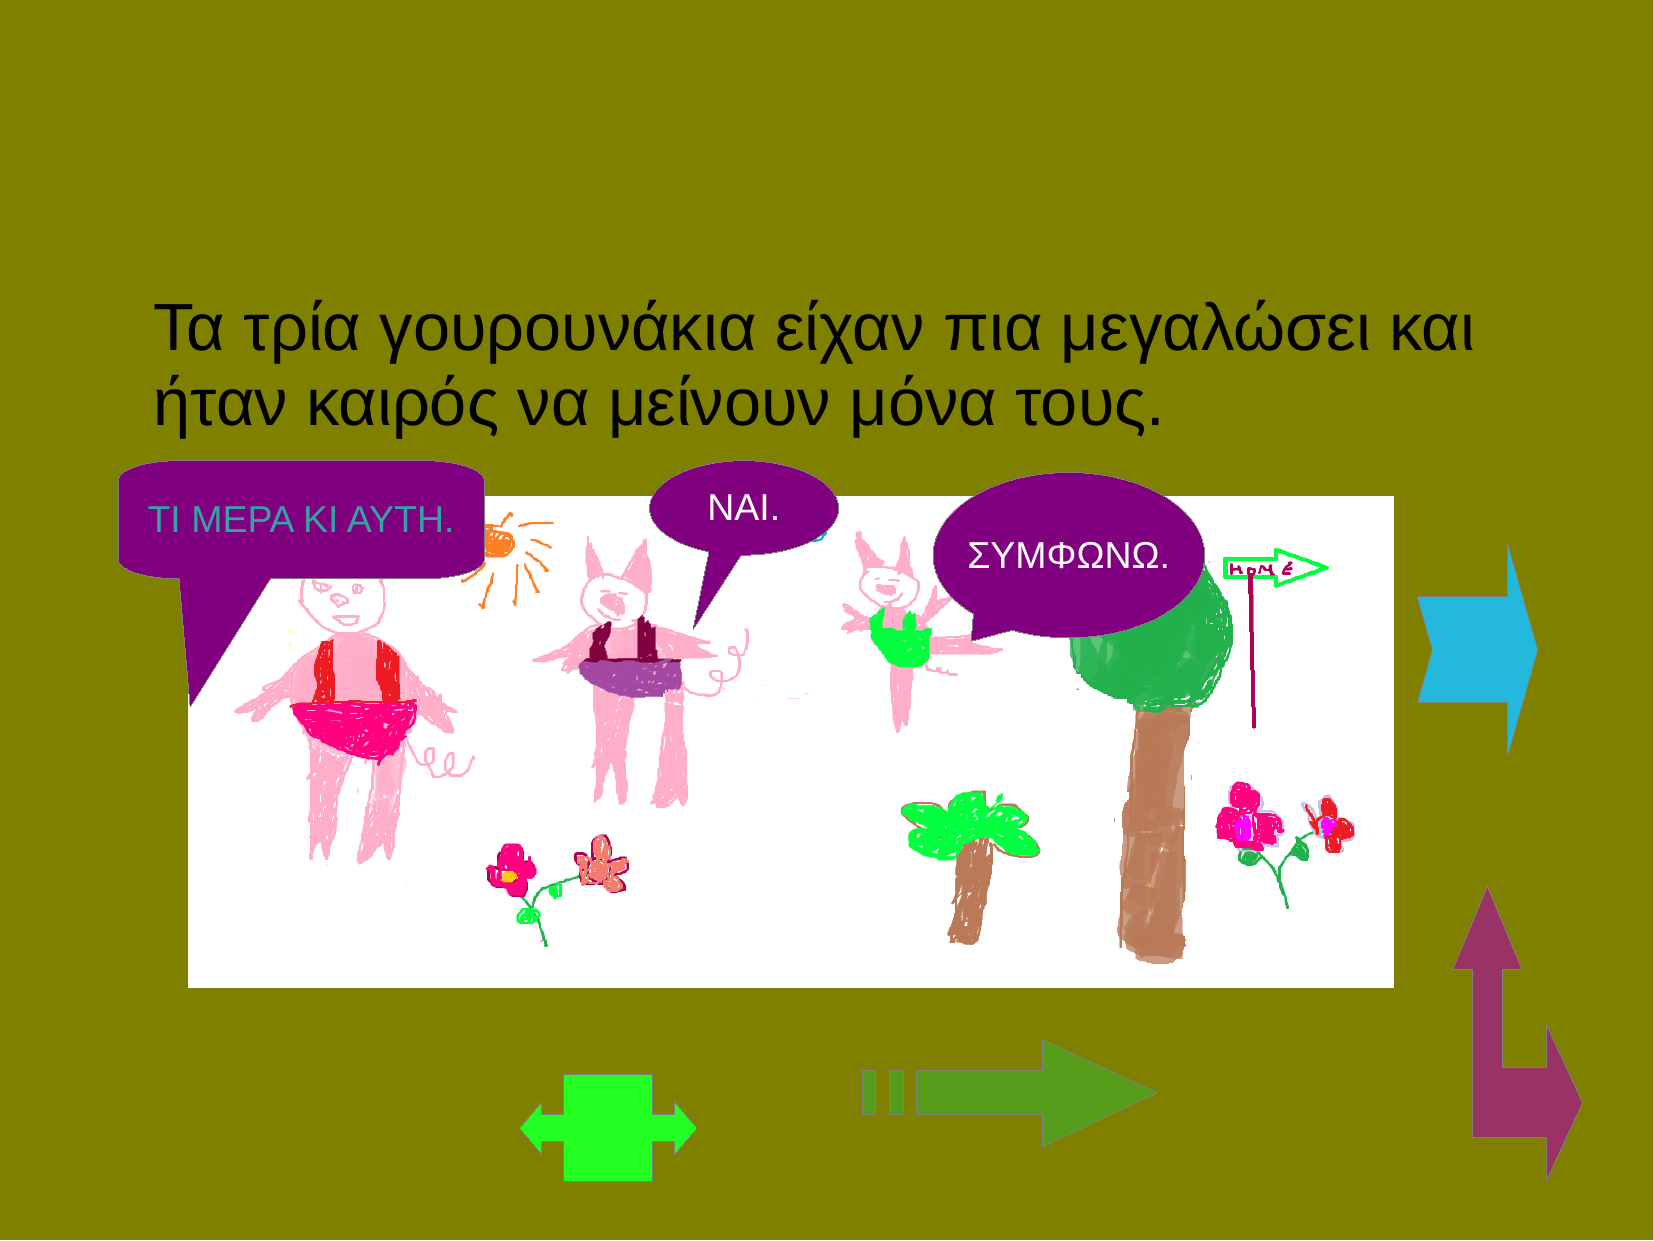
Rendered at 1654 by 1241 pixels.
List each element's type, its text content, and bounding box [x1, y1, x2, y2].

text_box [1417, 543, 1538, 756]
text_box [1452, 885, 1583, 1182]
text_box [916, 1039, 1158, 1147]
text_box [862, 1070, 876, 1115]
text_box [889, 1070, 904, 1115]
text_box ΝΑΙ. [649, 460, 839, 630]
list Τα τρία γουρουνάκια είχαν πια μεγαλώσει και ήταν καιρός να μείνουν μόνα τους. [82, 290, 1538, 1010]
picture [188, 496, 1394, 988]
text_box ΣΥΜΦΩΝΩ. [933, 472, 1205, 642]
text_box [519, 1074, 697, 1182]
text_box ΤΙ ΜΕΡΑ ΚΙ ΑΥΤΗ. [118, 460, 485, 707]
